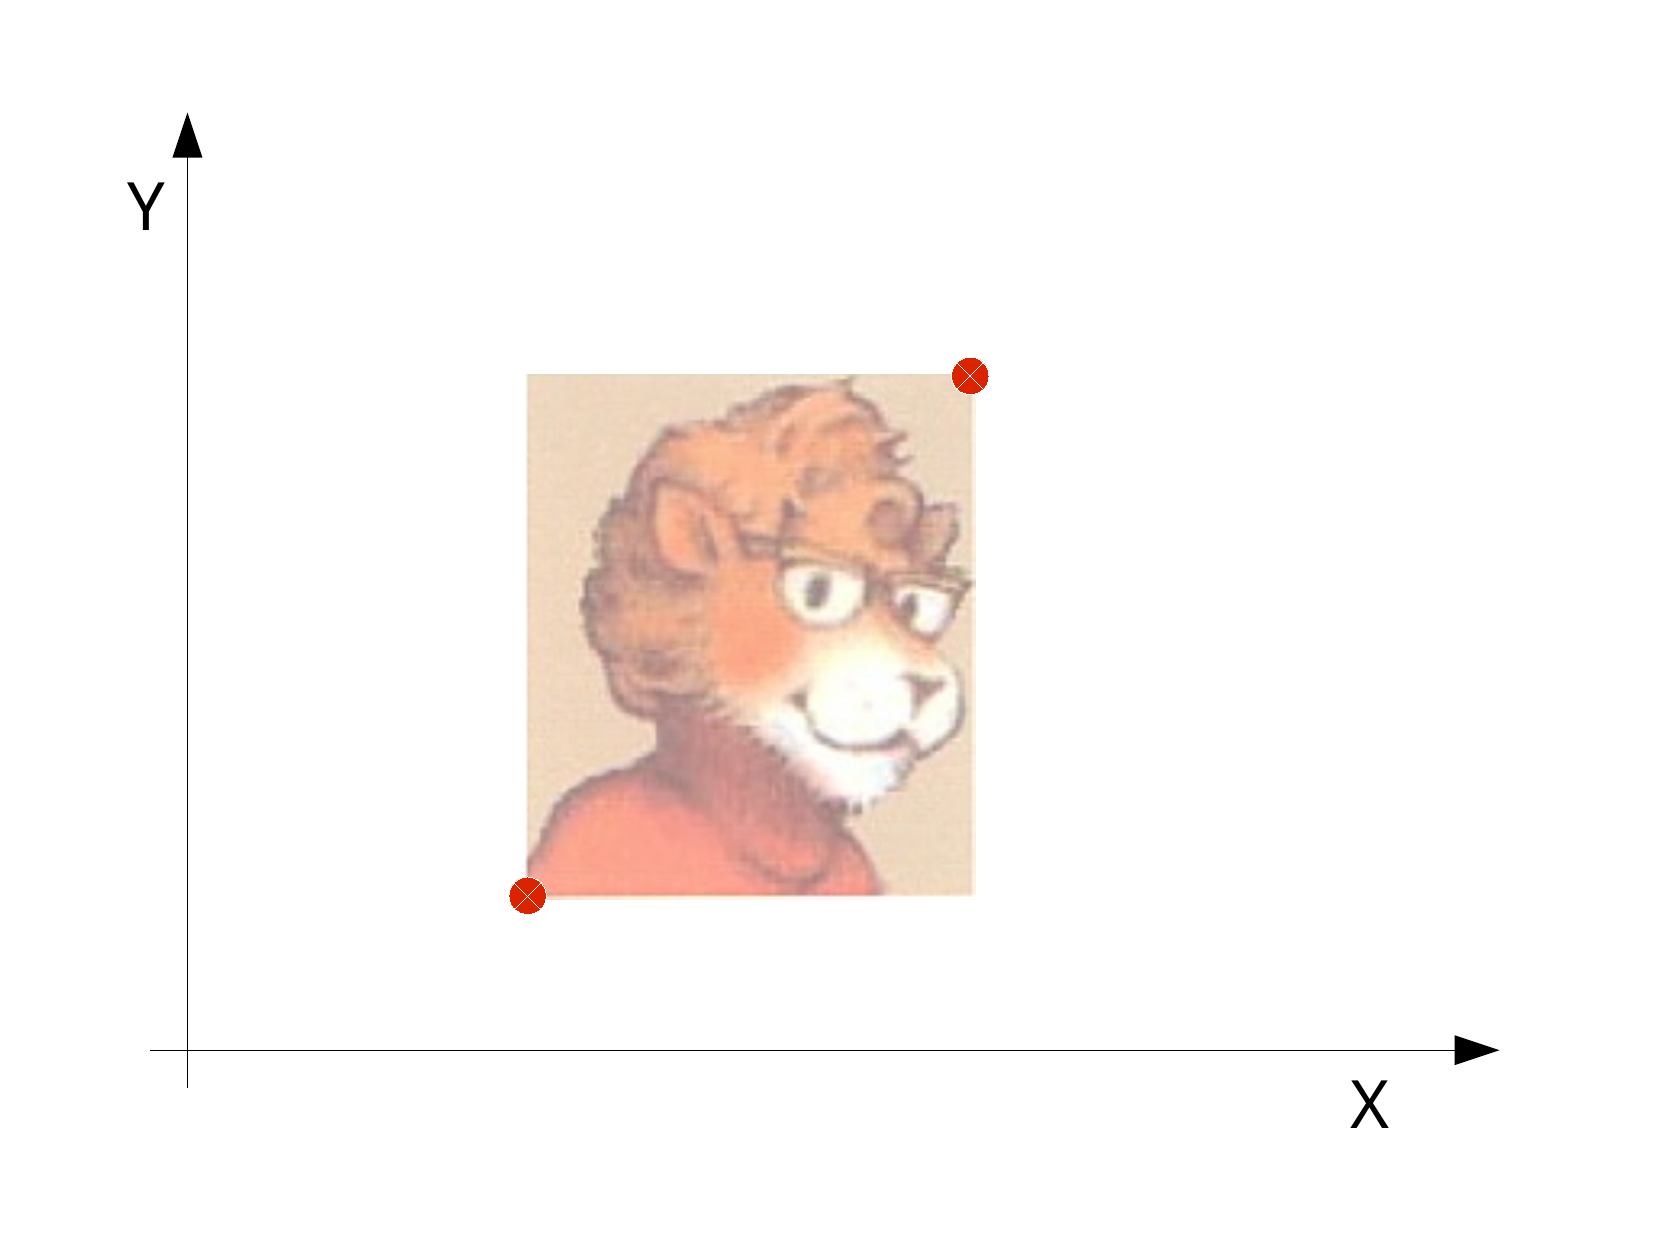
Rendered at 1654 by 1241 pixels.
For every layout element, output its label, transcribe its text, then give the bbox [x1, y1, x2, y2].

text_box [951, 356, 990, 395]
text_box Y [112, 152, 188, 268]
text_box X [1335, 1050, 1411, 1167]
text_box [508, 876, 547, 915]
picture [525, 374, 976, 901]
